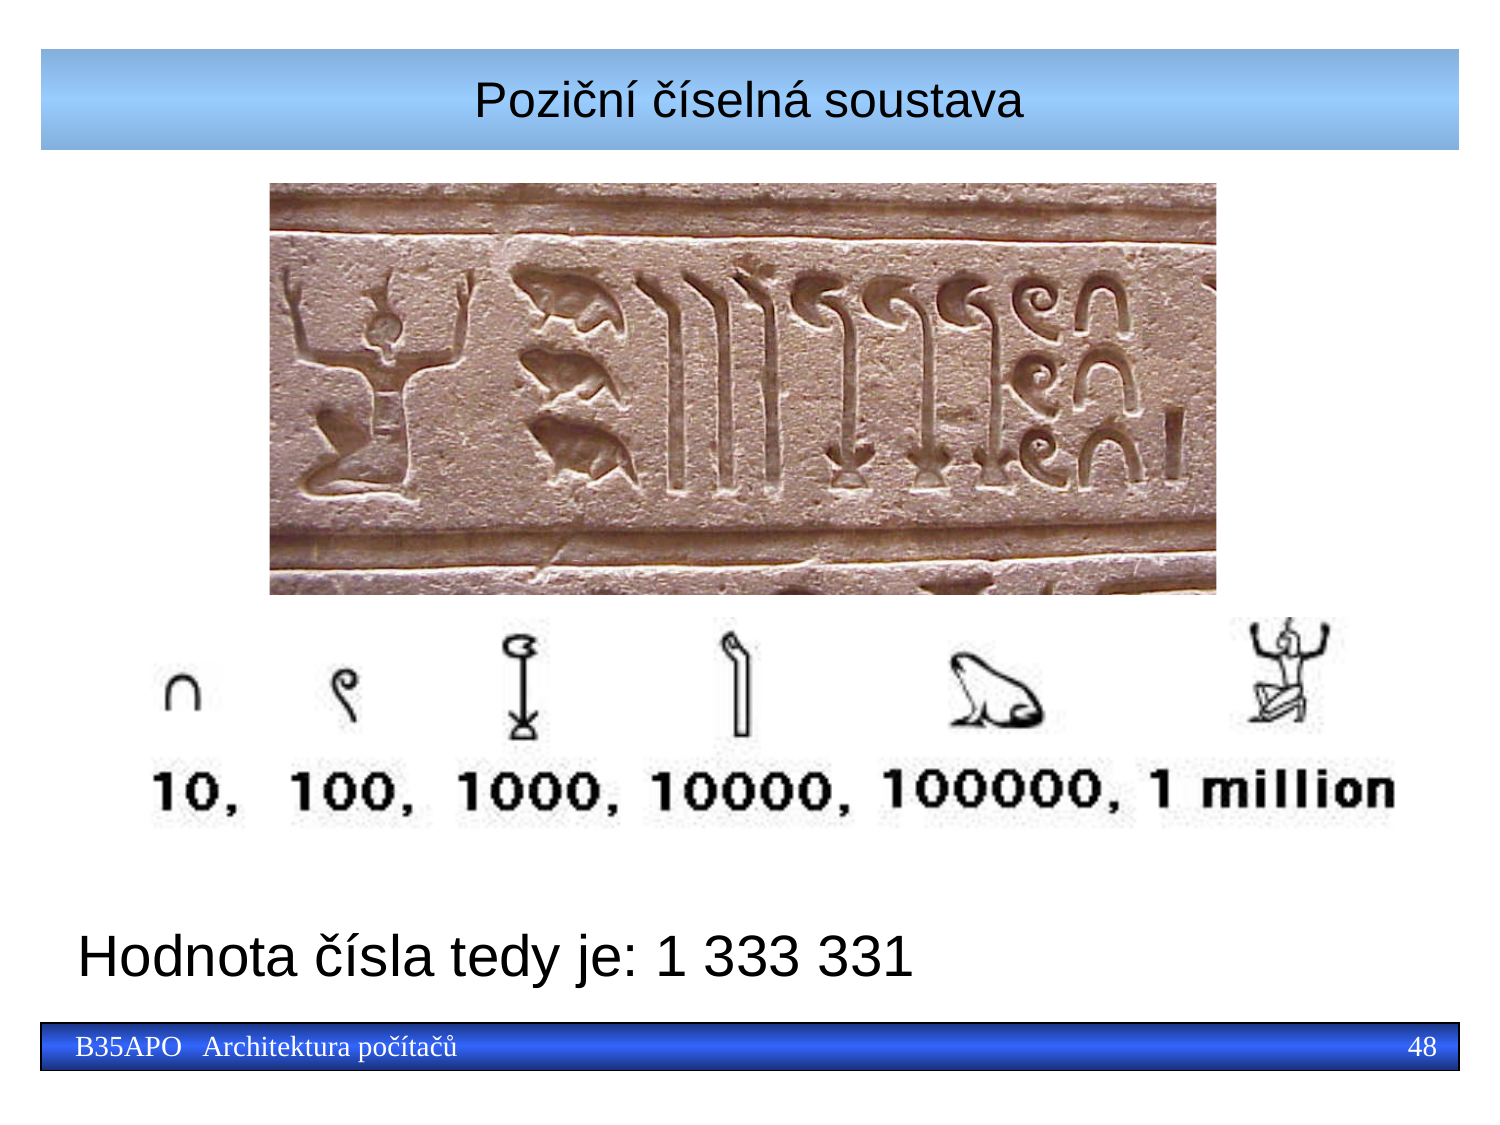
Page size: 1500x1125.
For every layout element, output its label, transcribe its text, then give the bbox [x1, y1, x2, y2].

picture [269, 183, 1217, 595]
picture [58, 617, 1477, 841]
title Poziční číselná soustava [41, 49, 1459, 150]
list [64, 169, 1383, 617]
text_box Hodnota čísla tedy je: 1 333 331 [62, 910, 931, 996]
